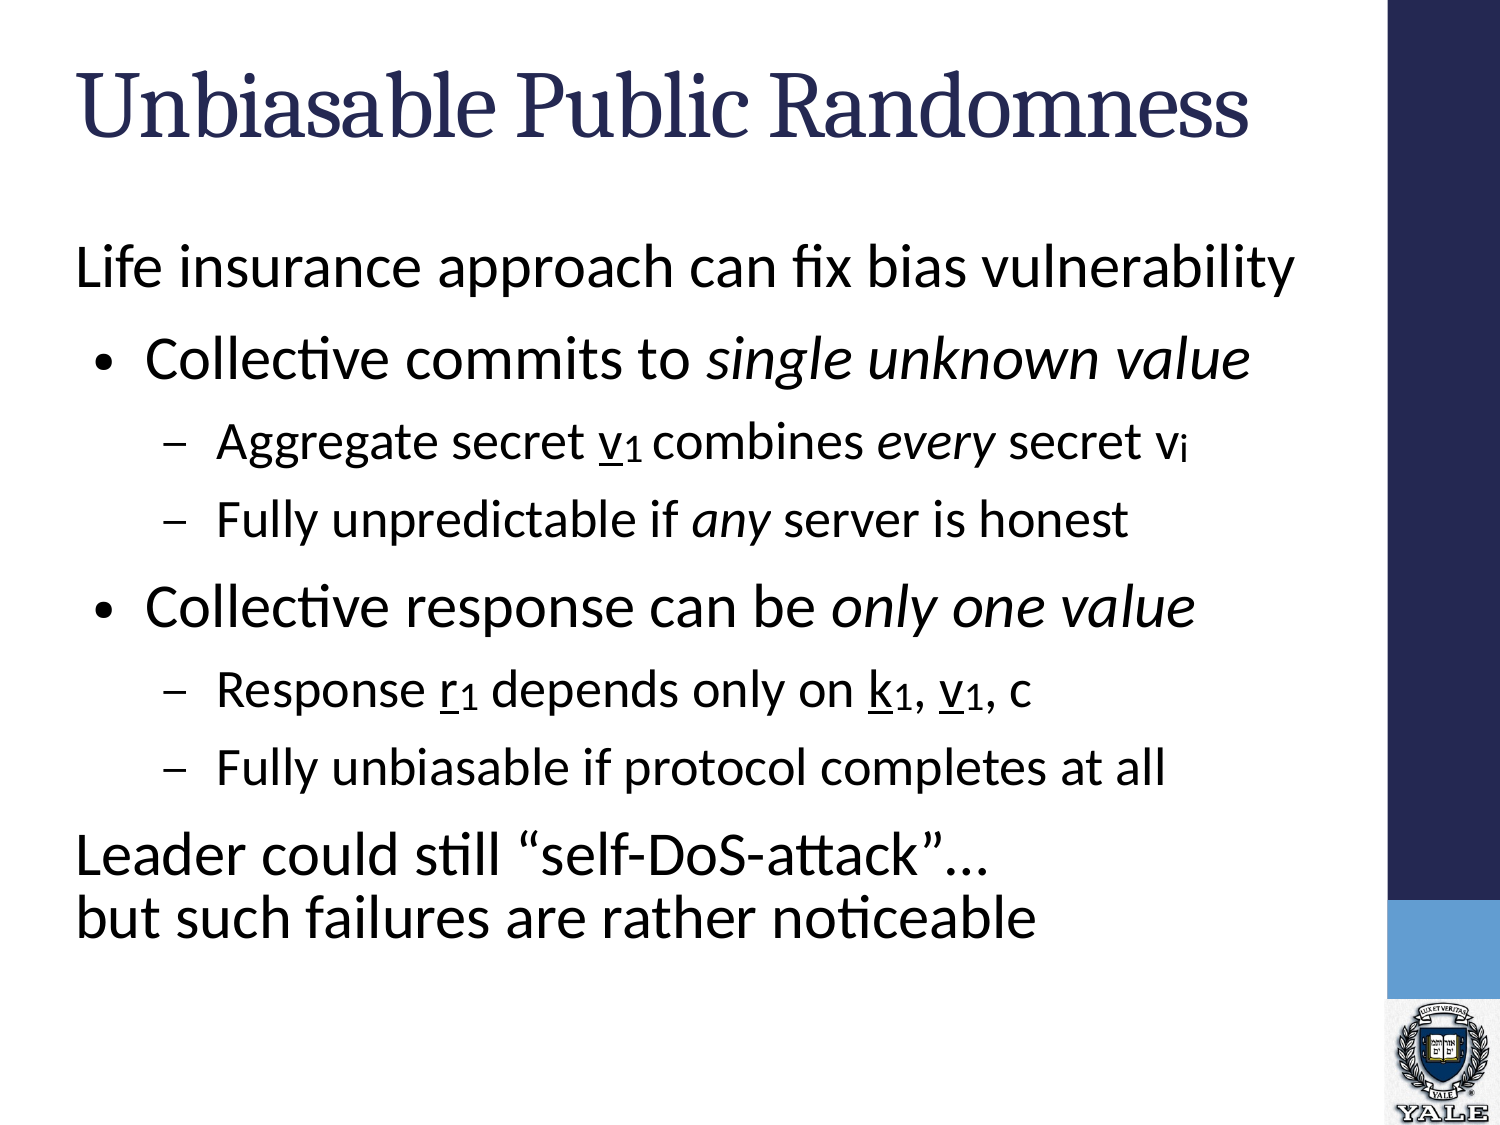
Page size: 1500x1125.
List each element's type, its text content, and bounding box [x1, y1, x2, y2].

picture [1384, 999, 1500, 1125]
list Life insurance approach can fix bias vulnerability Collective commits to single unknown value Aggregate secret v1 combines every secret vi Fully unpredictable if any server is honest Collective response can be only one value Response r1 depends only on k1, v1, c Fully unbiasable if protocol completes at all Leader could still “self-DoS-attack”… but such failures are rather noticeable [75, 239, 1325, 1063]
title Unbiasable Public Randomness [75, 12, 1325, 200]
